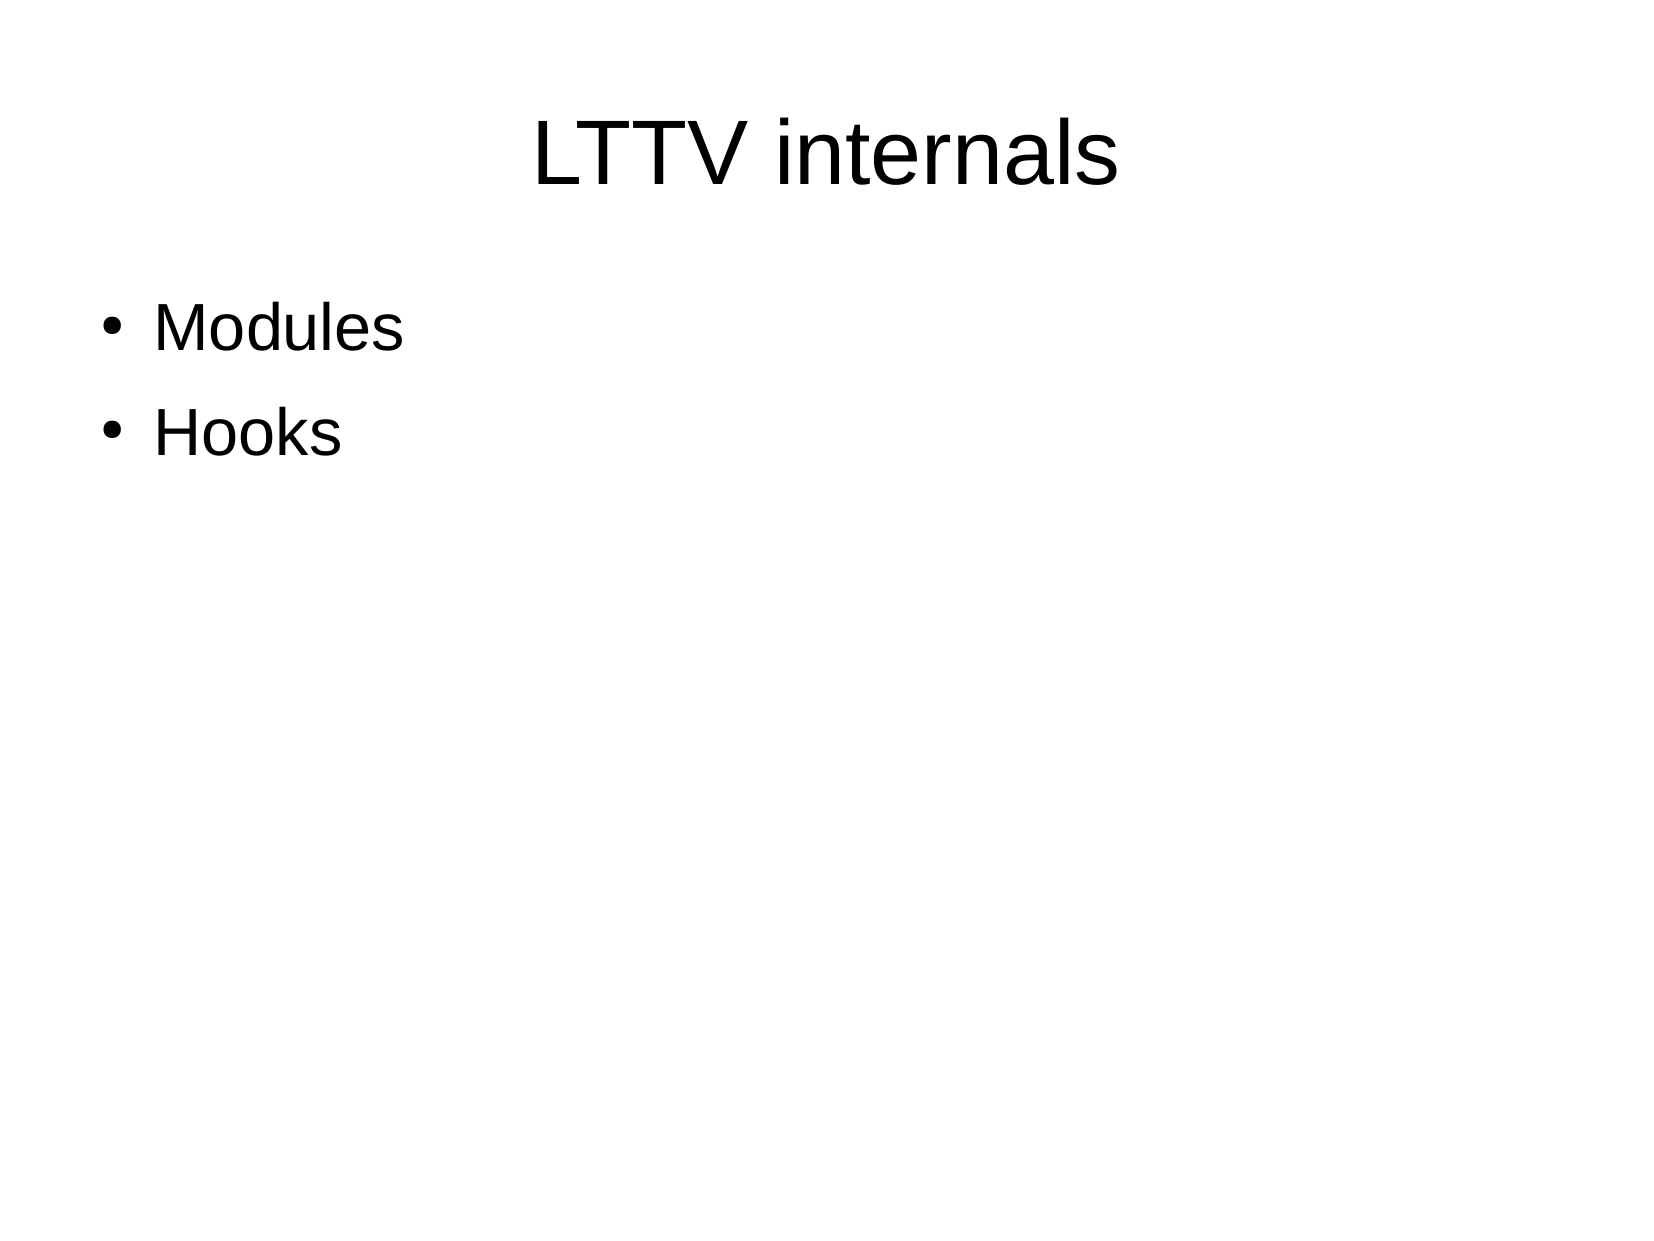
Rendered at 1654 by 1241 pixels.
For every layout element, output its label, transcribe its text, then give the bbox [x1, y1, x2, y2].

title LTTV internals [82, 49, 1571, 257]
list Modules Hooks [82, 290, 1538, 1010]
